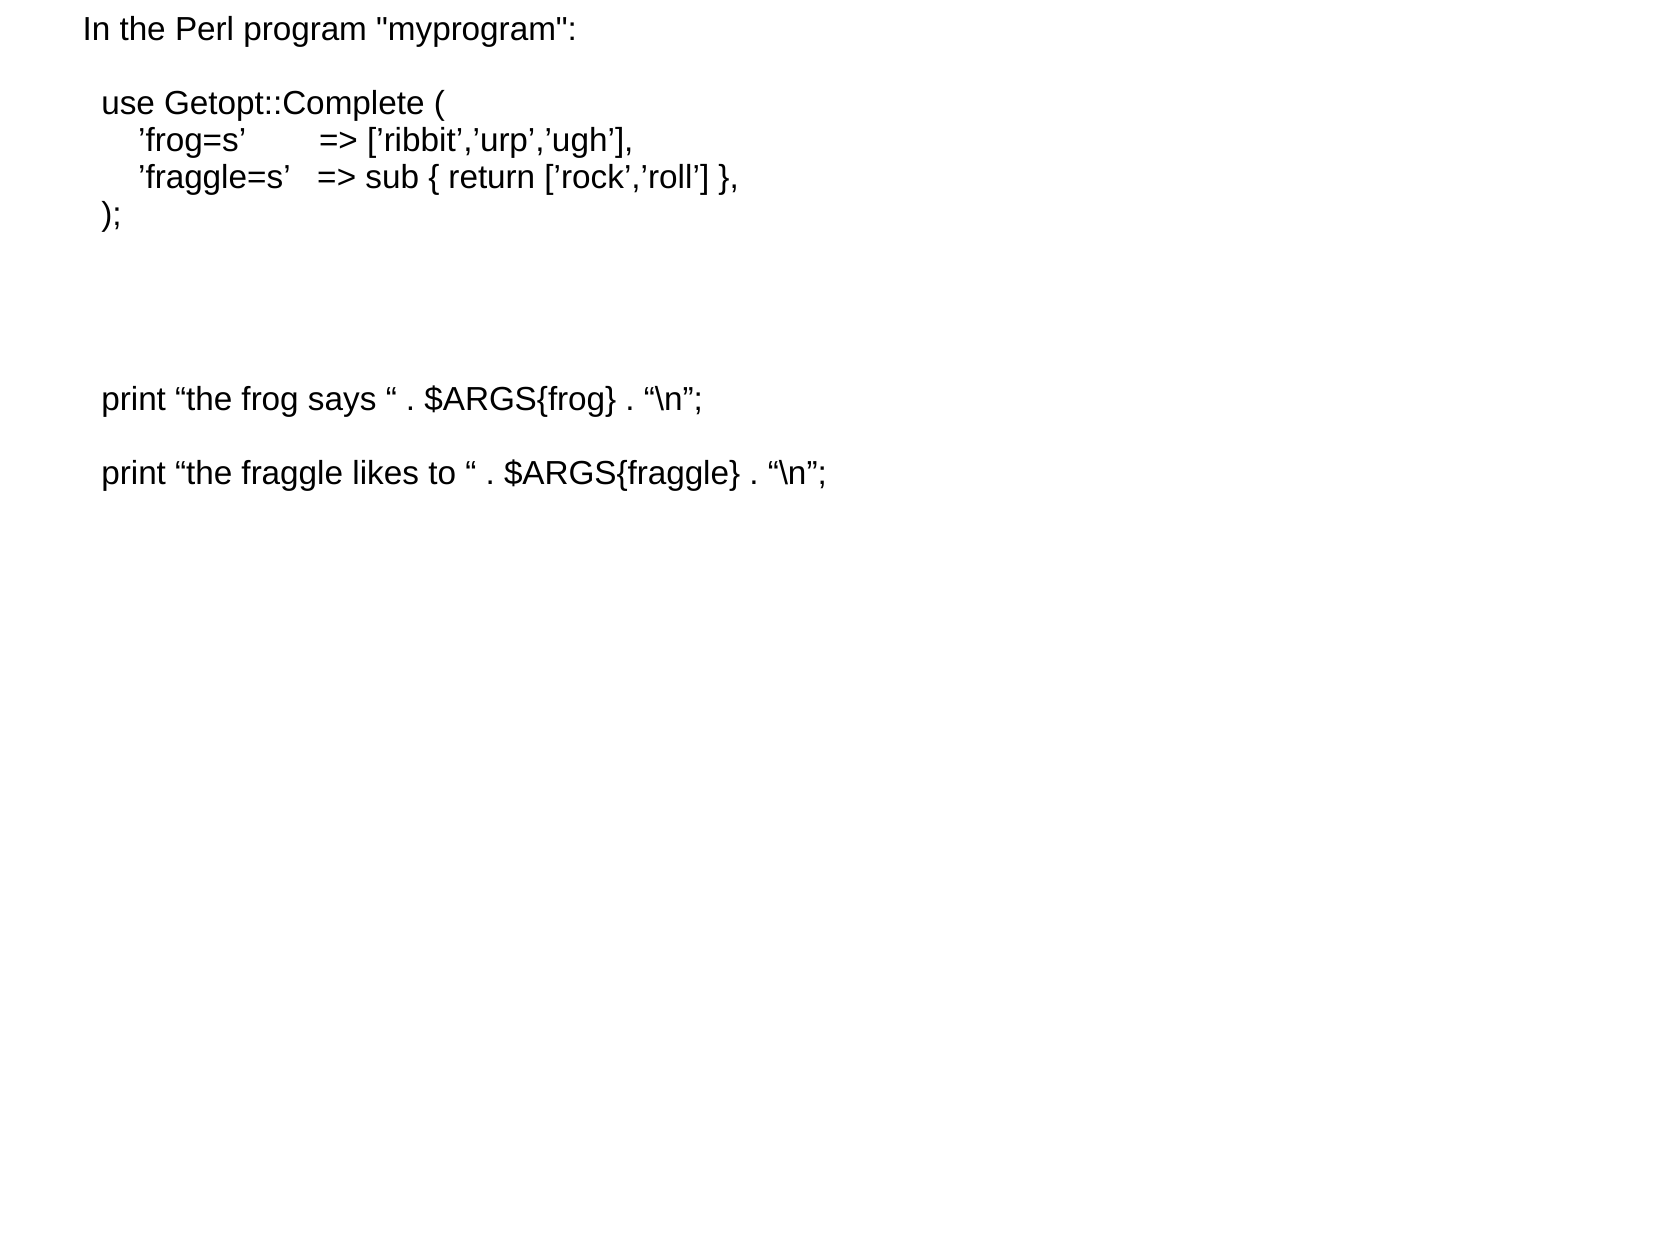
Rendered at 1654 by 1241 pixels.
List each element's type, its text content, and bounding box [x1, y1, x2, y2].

subtitle In the Perl program "myprogram": use Getopt::Complete ( ’frog=s’ => [’ribbit’,’urp’,’ugh’], ’fraggle=s’ => sub { return [’rock’,’roll’] }, ); print “the frog says “ . $ARGS{frog} . “\n”; print “the fraggle likes to “ . $ARGS{fraggle} . “\n”; [82, 10, 1571, 1070]
